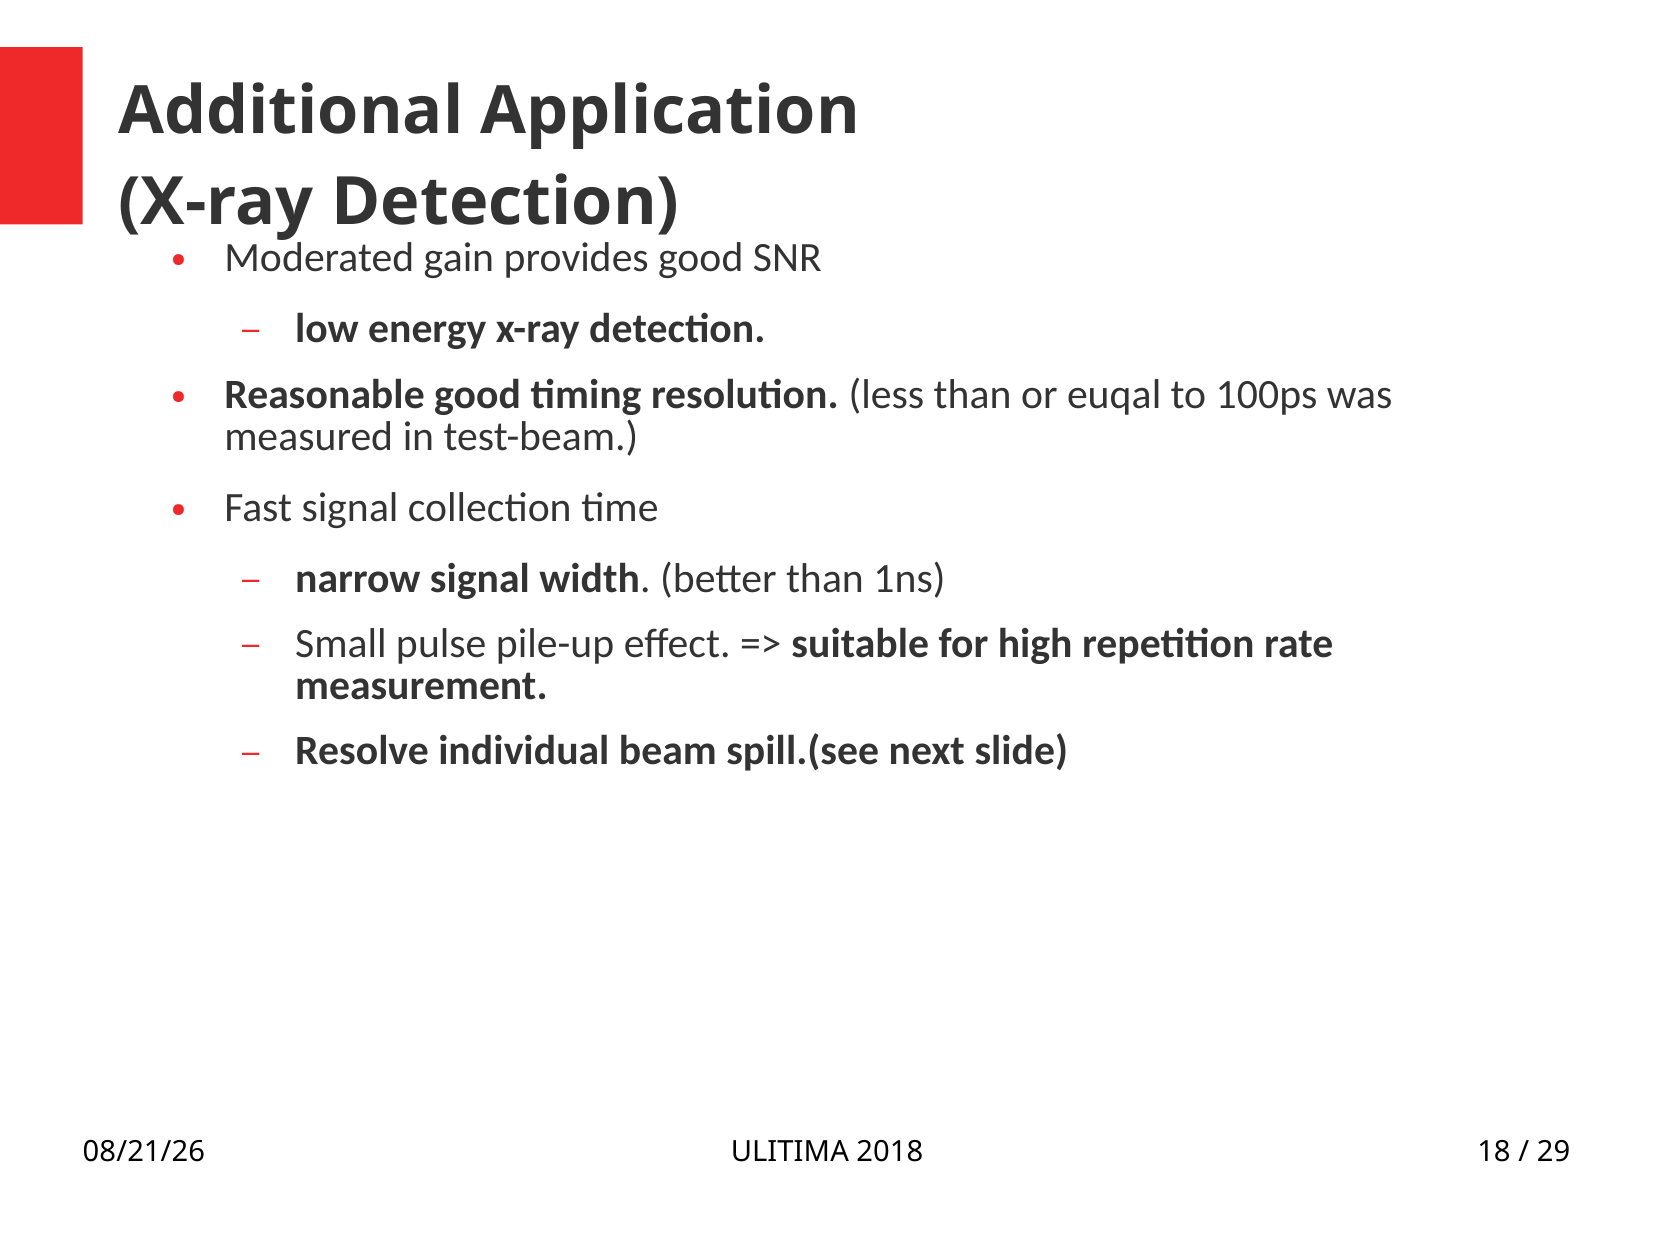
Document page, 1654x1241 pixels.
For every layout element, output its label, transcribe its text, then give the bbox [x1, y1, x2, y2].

list Moderated gain provides good SNR low energy x-ray detection. Reasonable good timing resolution. (less than or euqal to 100ps was measured in test-beam.) Fast signal collection time narrow signal width. (better than 1ns) Small pulse pile-up effect. => suitable for high repetition rate measurement. Resolve individual beam spill.(see next slide) [153, 240, 1571, 1066]
title Additional Application (X-ray Detection) [118, 49, 1571, 257]
